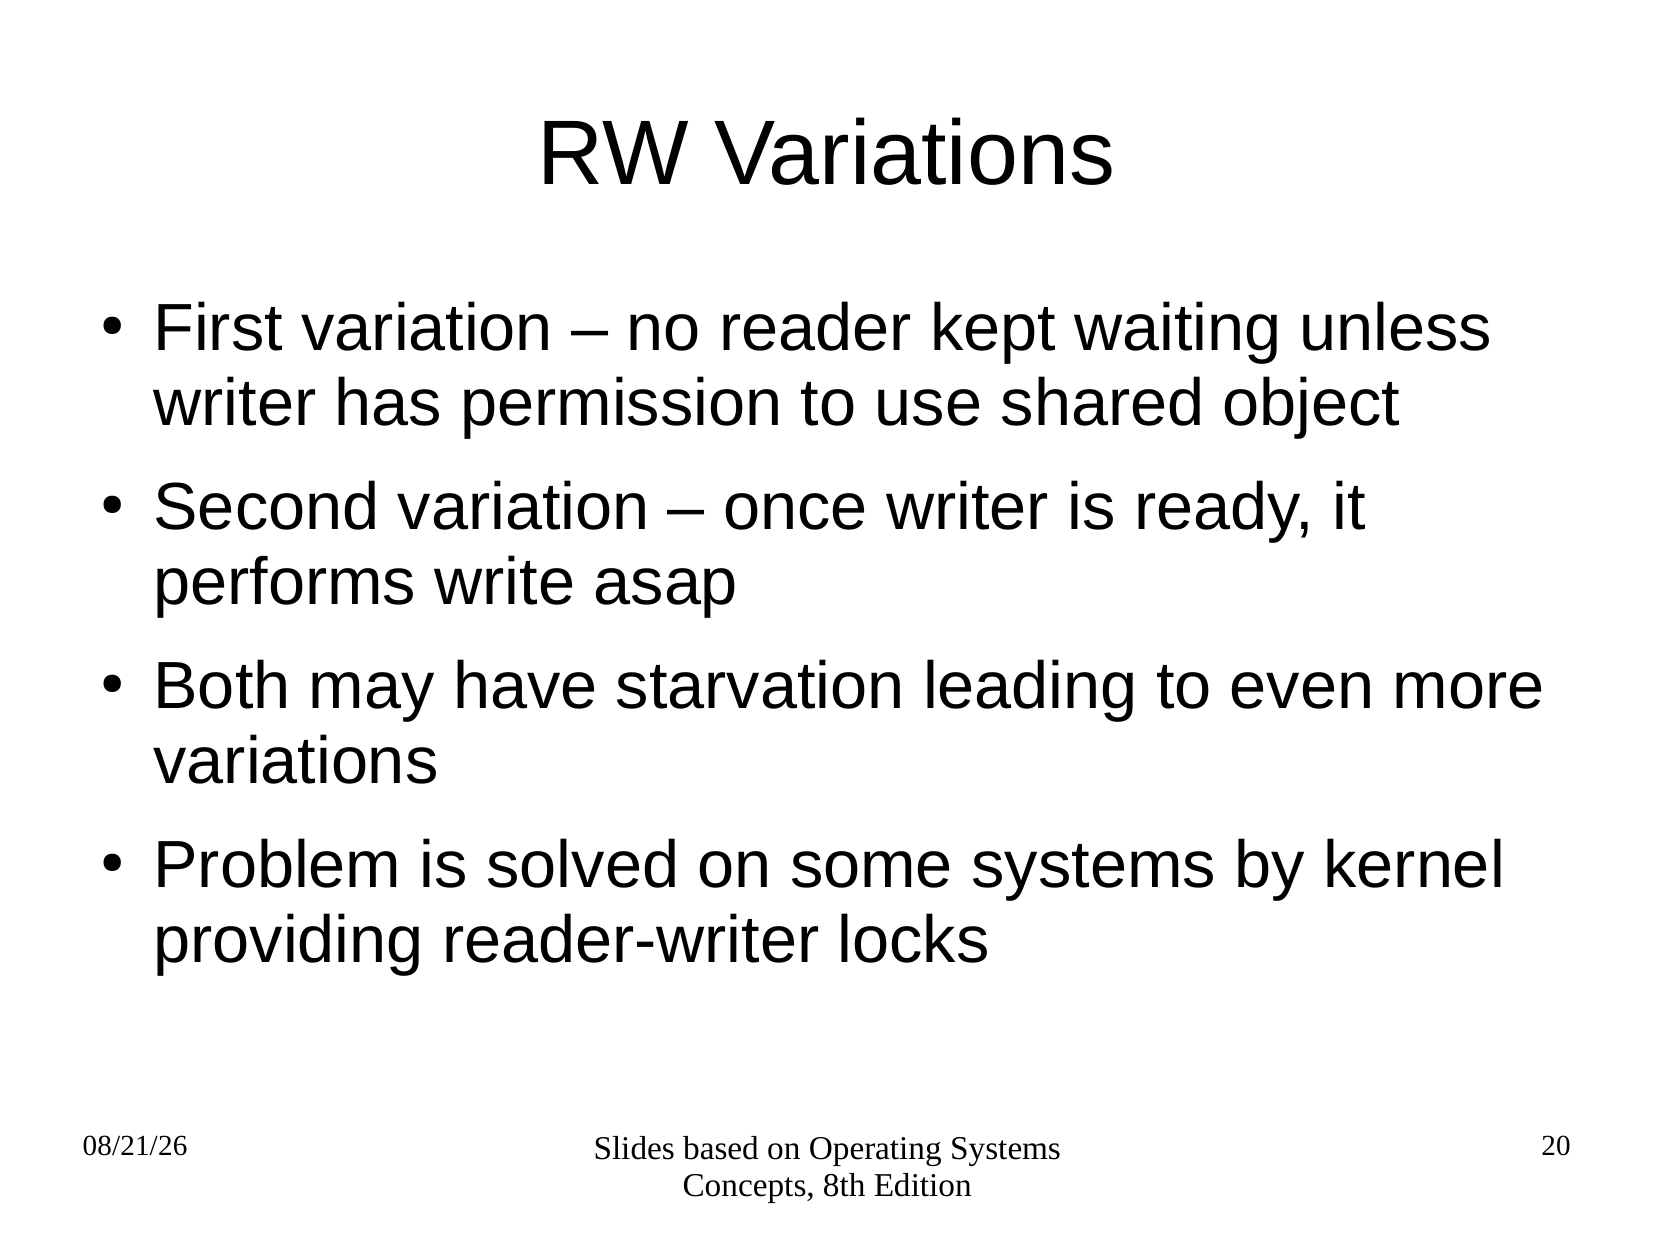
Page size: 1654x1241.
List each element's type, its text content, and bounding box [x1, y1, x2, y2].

title RW Variations [82, 49, 1571, 257]
list First variation – no reader kept waiting unless writer has permission to use shared object Second variation – once writer is ready, it performs write asap Both may have starvation leading to even more variations Problem is solved on some systems by kernel providing reader-writer locks [82, 290, 1571, 1109]
